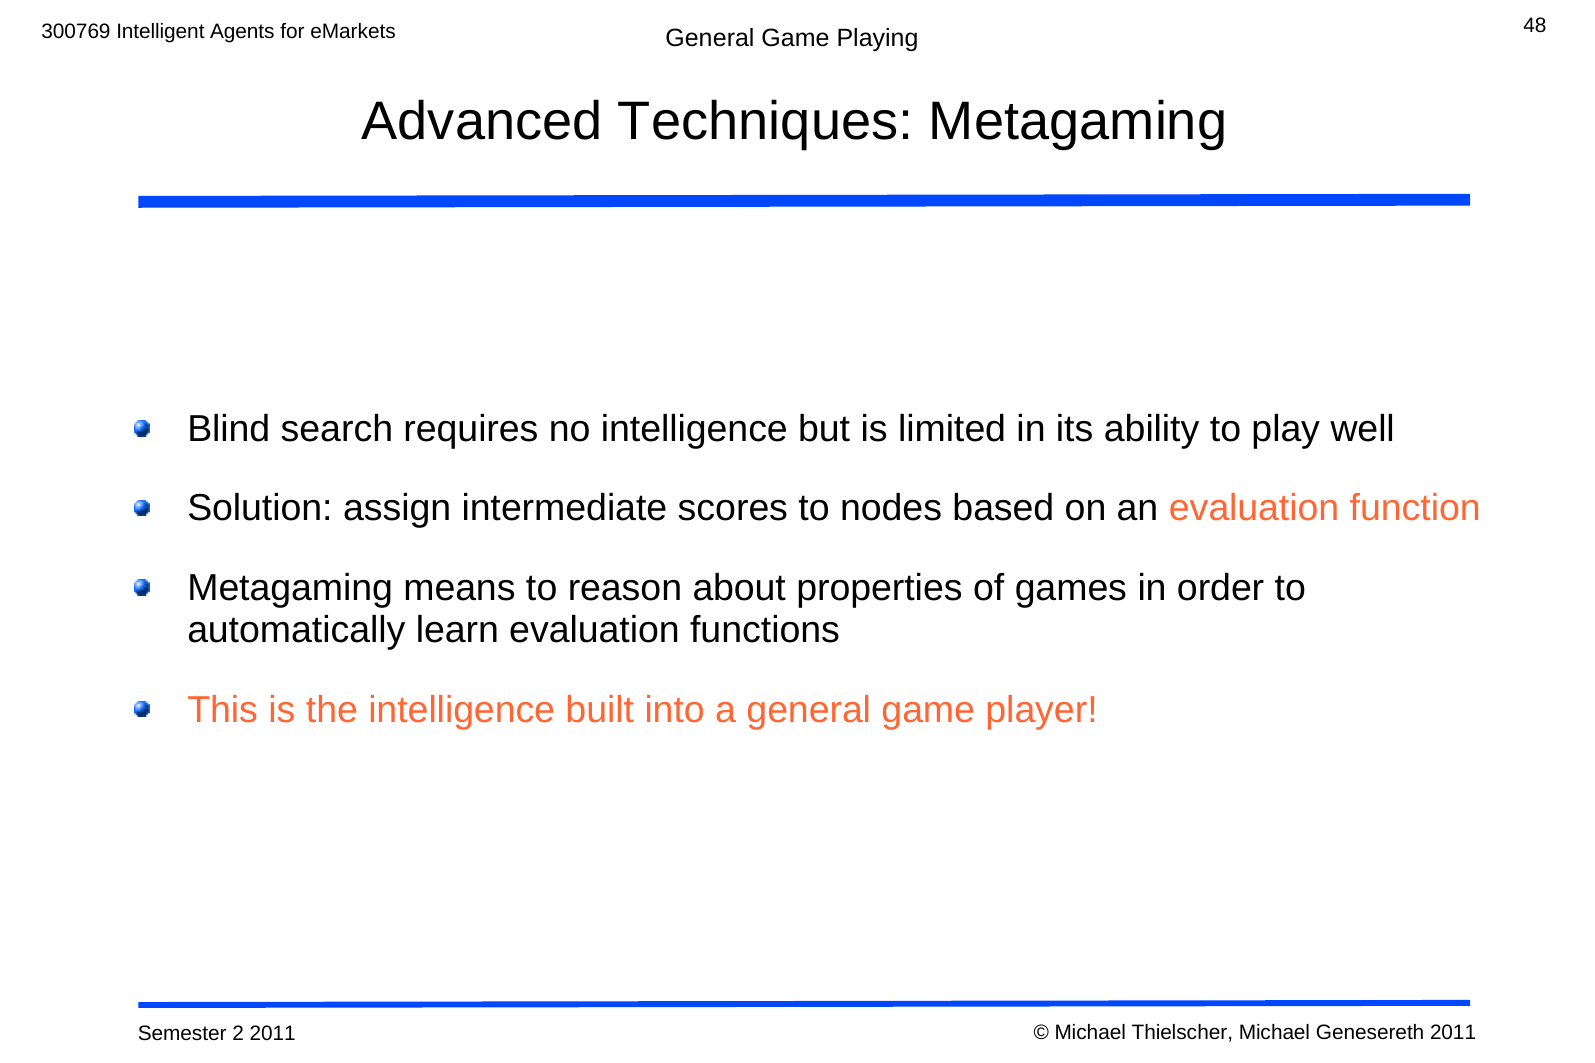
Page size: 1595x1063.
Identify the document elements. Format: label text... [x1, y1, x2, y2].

list Blind search requires no intelligence but is limited in its ability to play well Solution: assign intermediate scores to nodes based on an evaluation function Metagaming means to reason about properties of games in order to automatically learn evaluation functions This is the intelligence built into a general game player! [116, 327, 1487, 773]
title Advanced Techniques: Metagaming [114, 51, 1476, 190]
